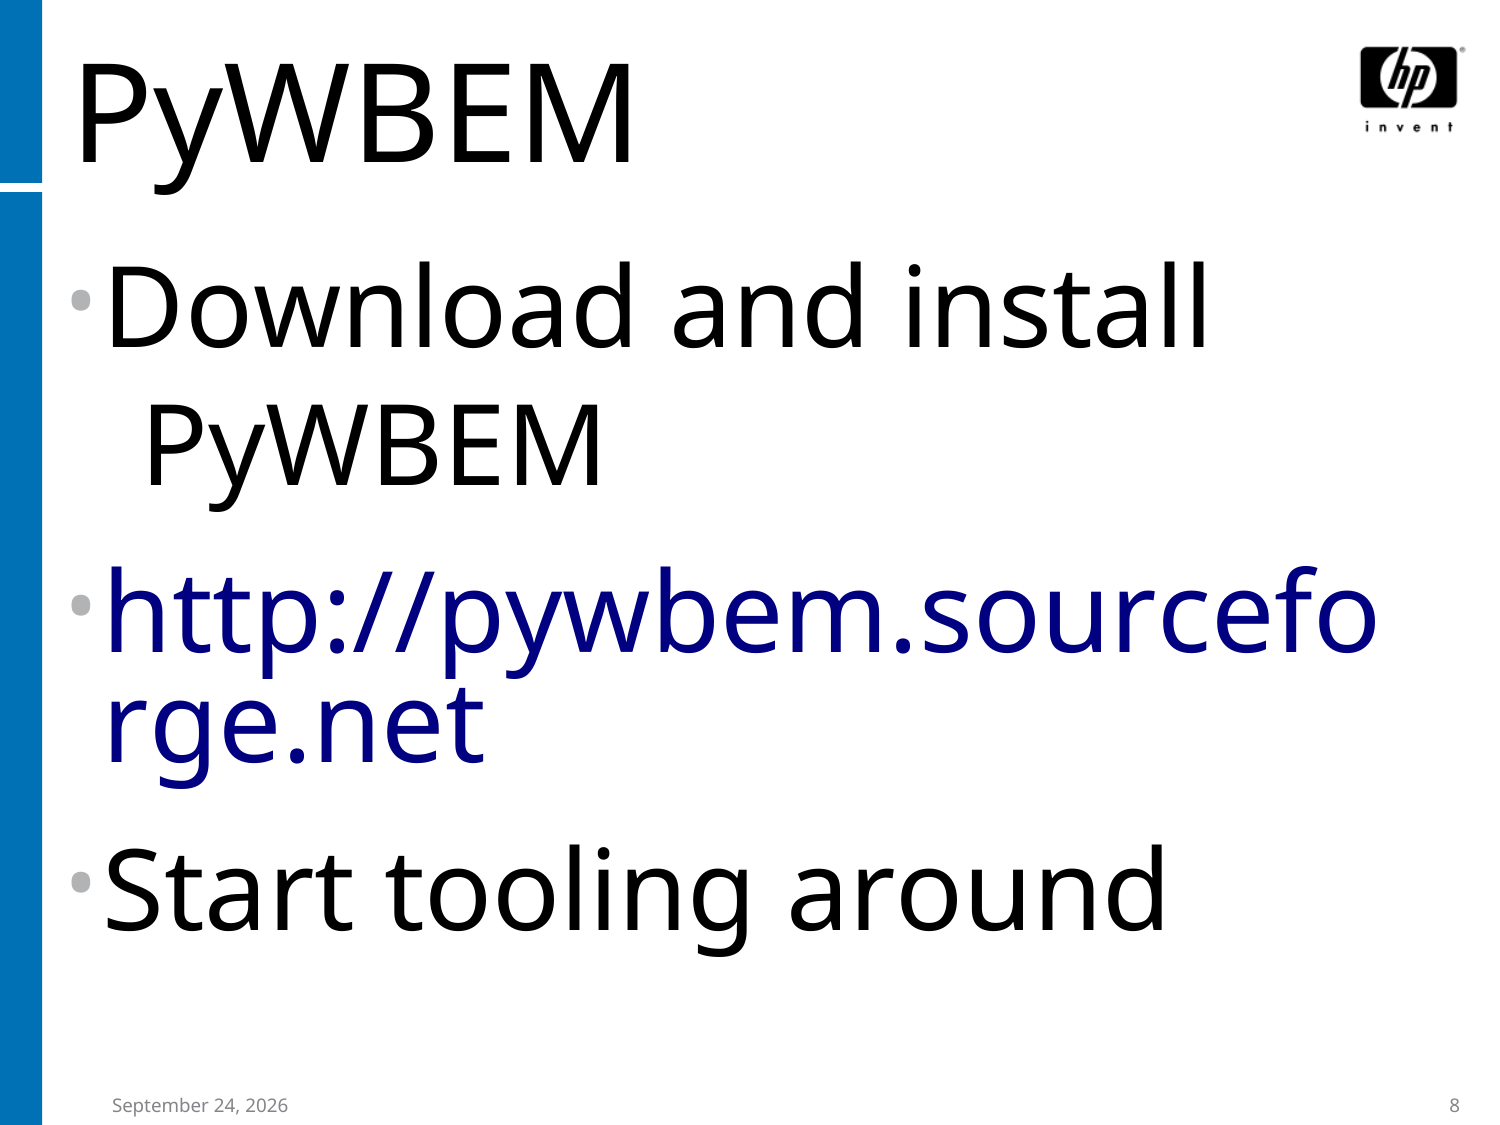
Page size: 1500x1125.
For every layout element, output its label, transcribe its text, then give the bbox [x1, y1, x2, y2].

title PyWBEM [70, 18, 1322, 207]
picture [1350, 37, 1472, 141]
list Download and install PyWBEM http://pywbem.sourceforge.net Start tooling around [65, 237, 1423, 1063]
